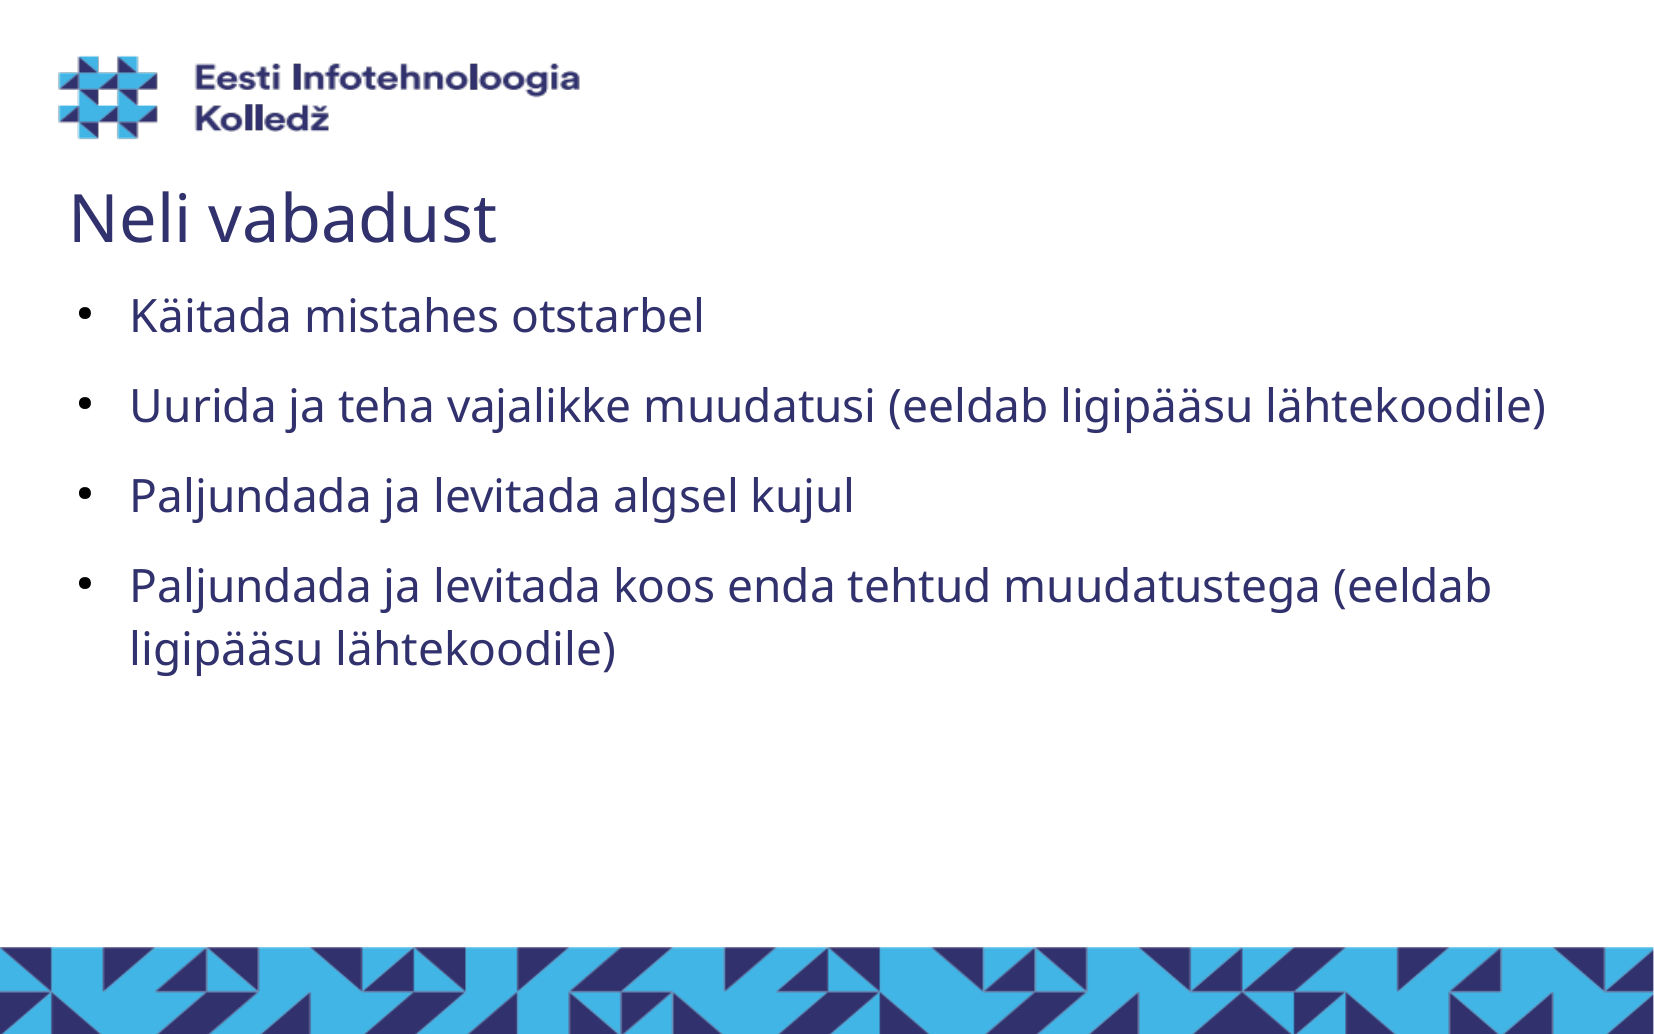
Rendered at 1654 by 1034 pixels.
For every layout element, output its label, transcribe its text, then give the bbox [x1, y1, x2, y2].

list Käitada mistahes otstarbel Uurida ja teha vajalikke muudatusi (eeldab ligipääsu lähtekoodile) Paljundada ja levitada algsel kujul Paljundada ja levitada koos enda tehtud muudatustega (eeldab ligipääsu lähtekoodile) [59, 283, 1595, 936]
title Neli vabadust [68, 147, 1536, 283]
